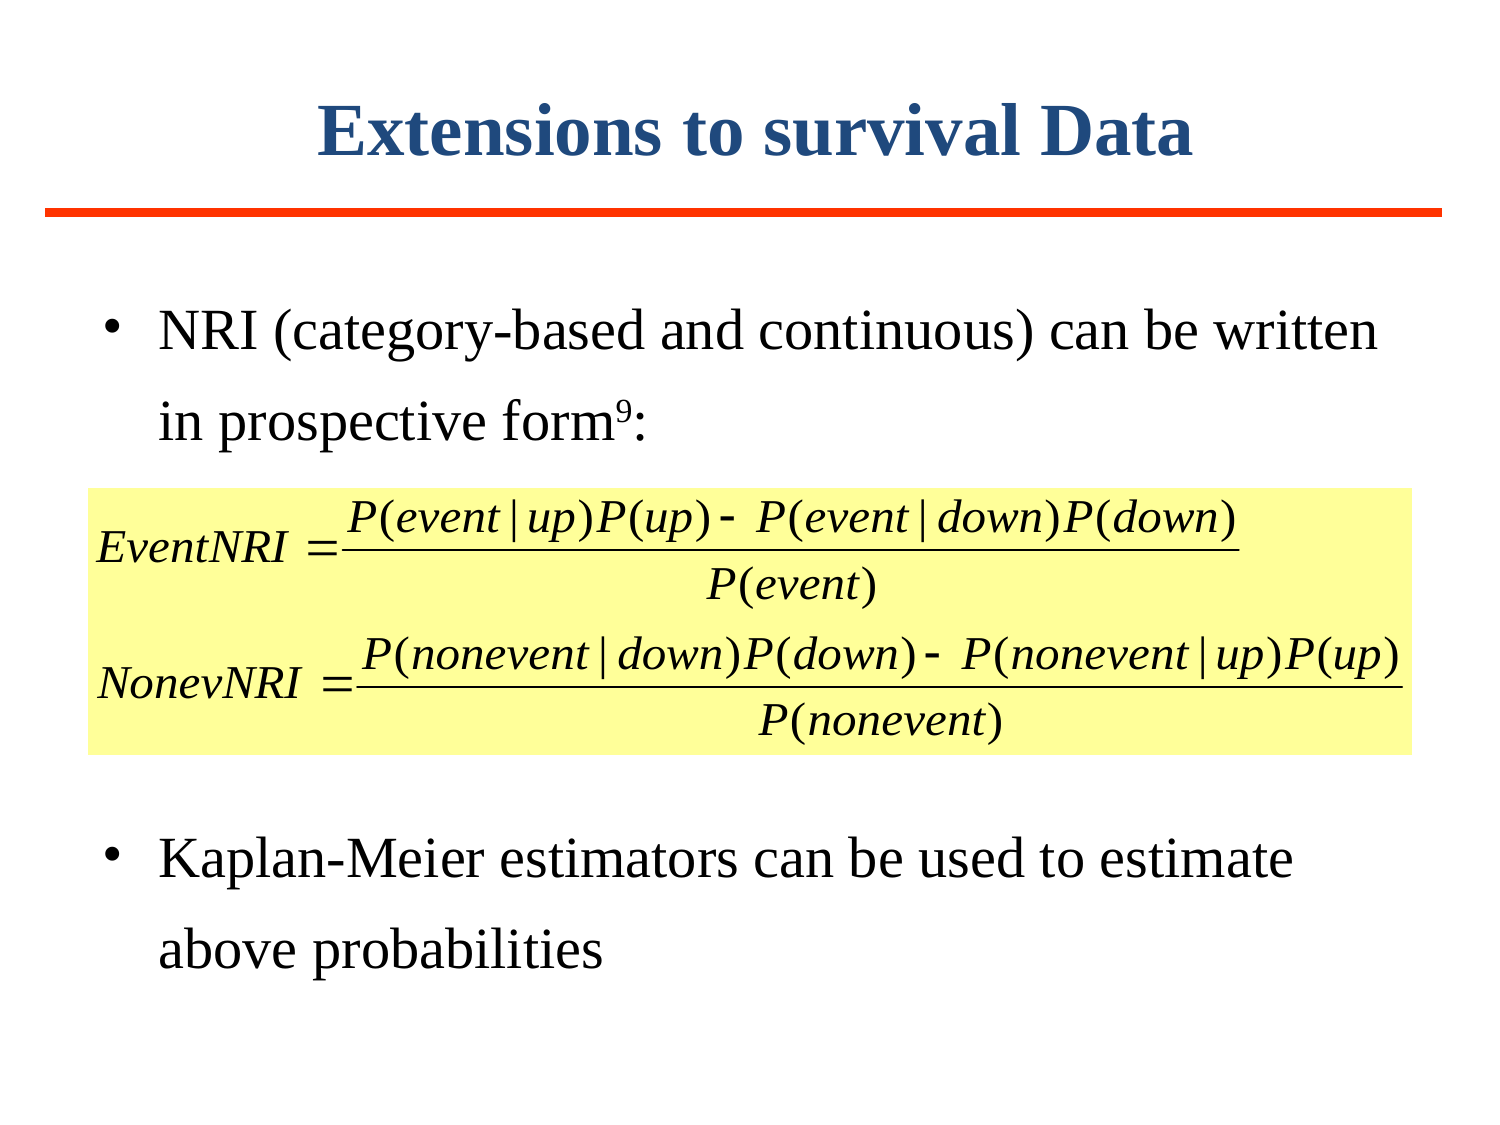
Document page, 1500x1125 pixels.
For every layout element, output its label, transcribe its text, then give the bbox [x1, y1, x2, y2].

text_box Extensions to survival Data [99, 37, 1413, 208]
text_box NRI (category-based and continuous) can be written in prospective form9: Kaplan-Meier estimators can be used to estimate above probabilities [87, 755, 1413, 1013]
text_box NRI (category-based and continuous) can be written in prospective form9: Kaplan-Meier estimators can be used to estimate above probabilities [87, 262, 1413, 487]
chart [87, 487, 1413, 755]
